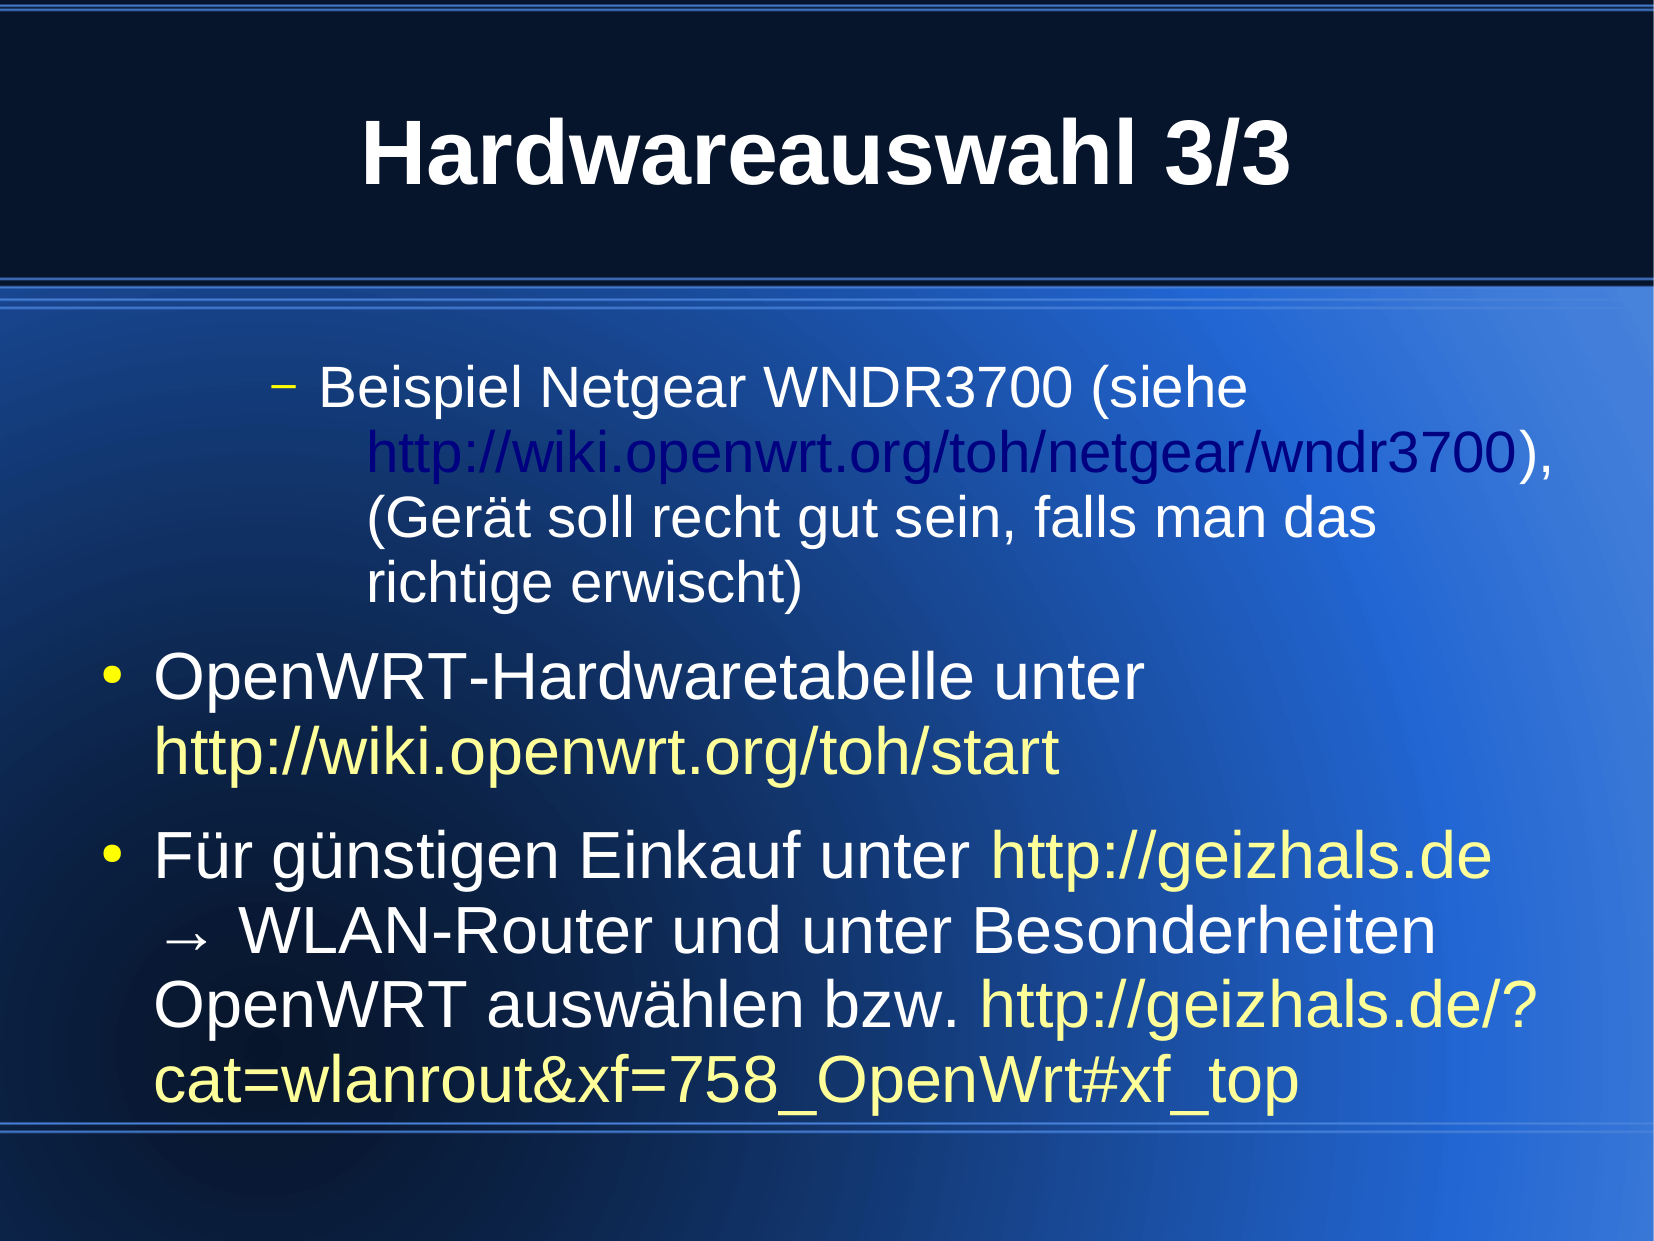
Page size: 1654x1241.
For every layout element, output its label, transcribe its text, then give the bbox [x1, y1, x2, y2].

picture [0, 0, 1654, 1241]
title Hardwareauswahl 3/3 [82, 56, 1571, 250]
list Beispiel Netgear WNDR3700 (siehe http://wiki.openwrt.org/toh/netgear/wndr3700), (Gerät soll recht gut sein, falls man das richtige erwischt) OpenWRT-Hardwaretabelle unter http://wiki.openwrt.org/toh/start Für günstigen Einkauf unter http://geizhals.de → WLAN-Router und unter Besonderheiten OpenWRT auswählen bzw. http://geizhals.de/?cat=wlanrout&xf=758_OpenWrt#xf_top [82, 355, 1571, 1159]
